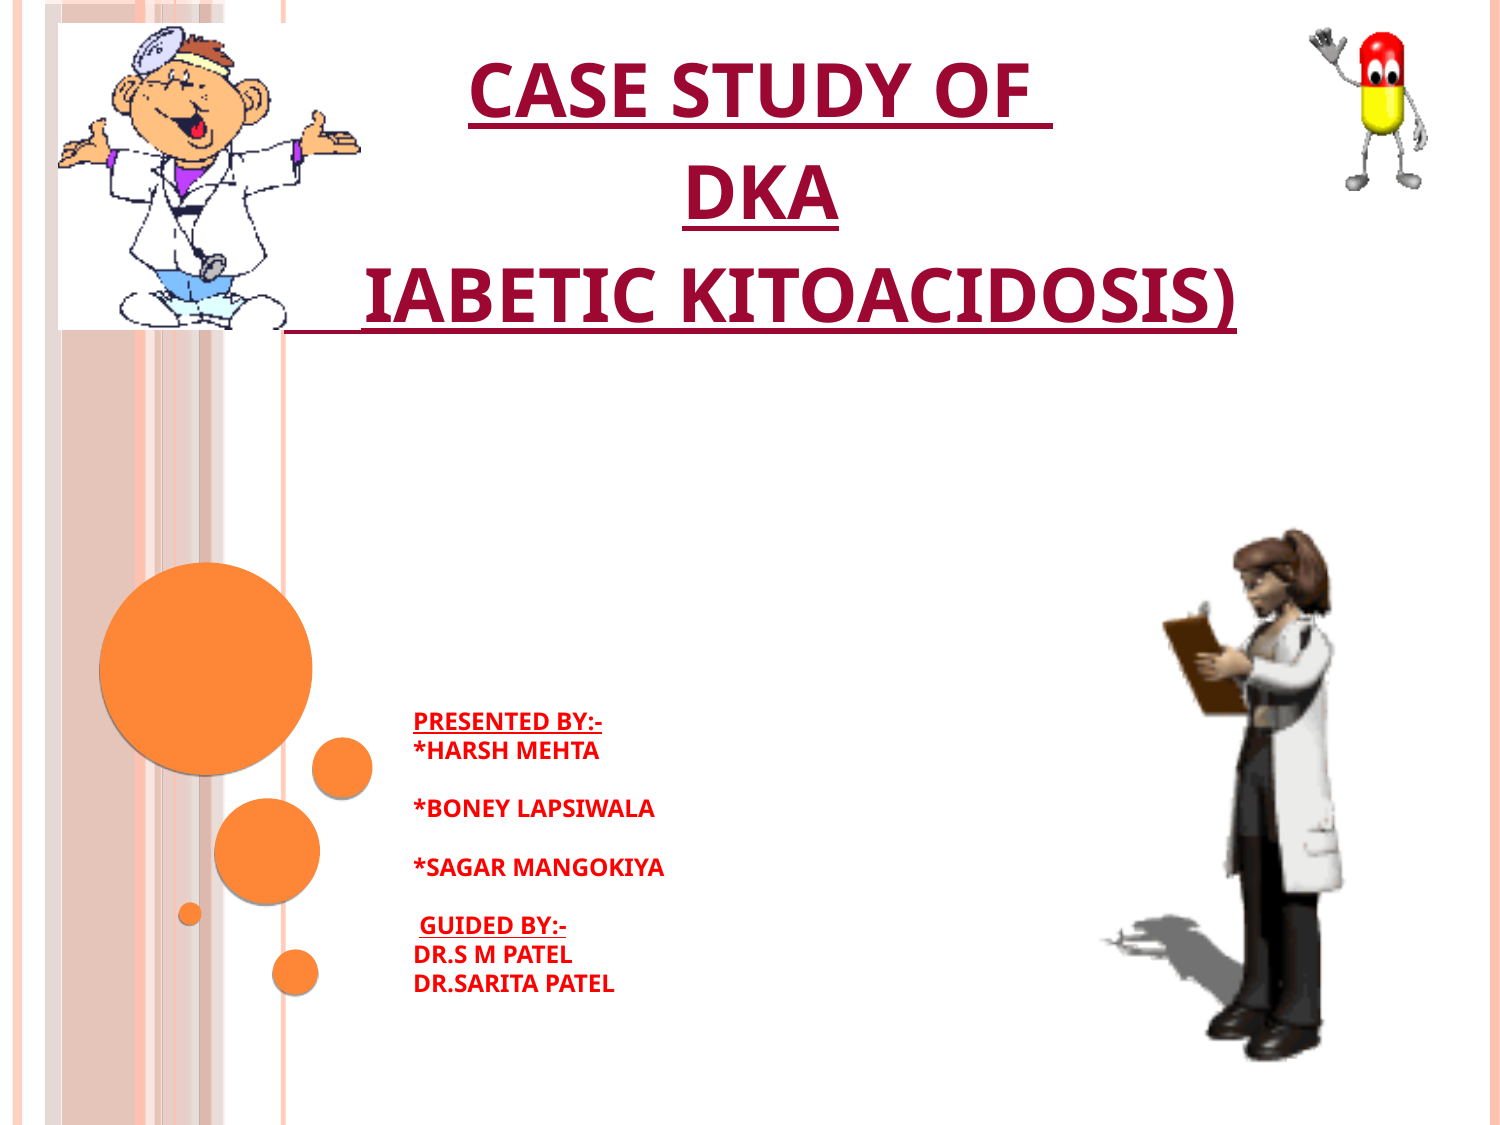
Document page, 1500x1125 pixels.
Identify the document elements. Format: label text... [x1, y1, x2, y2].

picture [58, 23, 361, 330]
picture [1082, 517, 1365, 1080]
picture [1300, 23, 1428, 191]
title Presented by:- *HARSH MEHTA *BONEY LAPSIWALA *SAGAR MANGOKIYA Guided by:- DR.S M PATEL DR.SARITA PATEL [398, 694, 1082, 1006]
subtitle CASE STUDY OF DKA (DIABETIC KITOACIDOSIS) [187, 35, 1334, 364]
